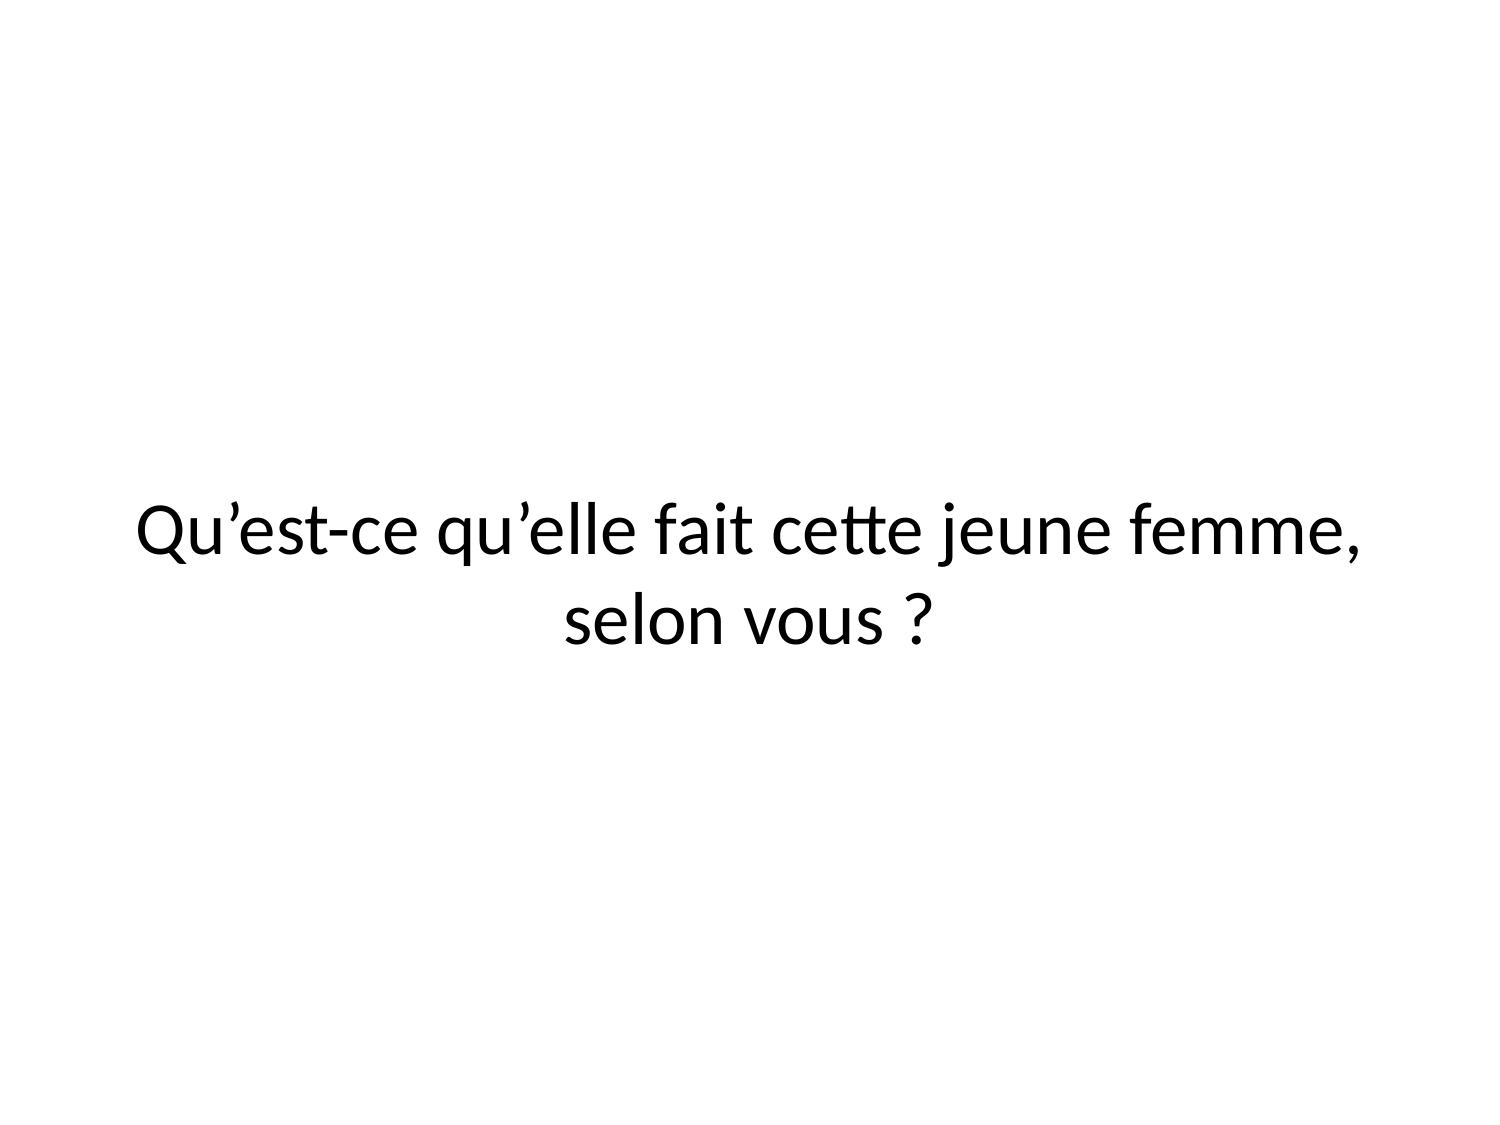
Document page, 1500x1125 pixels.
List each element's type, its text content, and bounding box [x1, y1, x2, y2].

subtitle Qu’est-ce qu’elle fait cette jeune femme, selon vous ? [75, 44, 1425, 1094]
